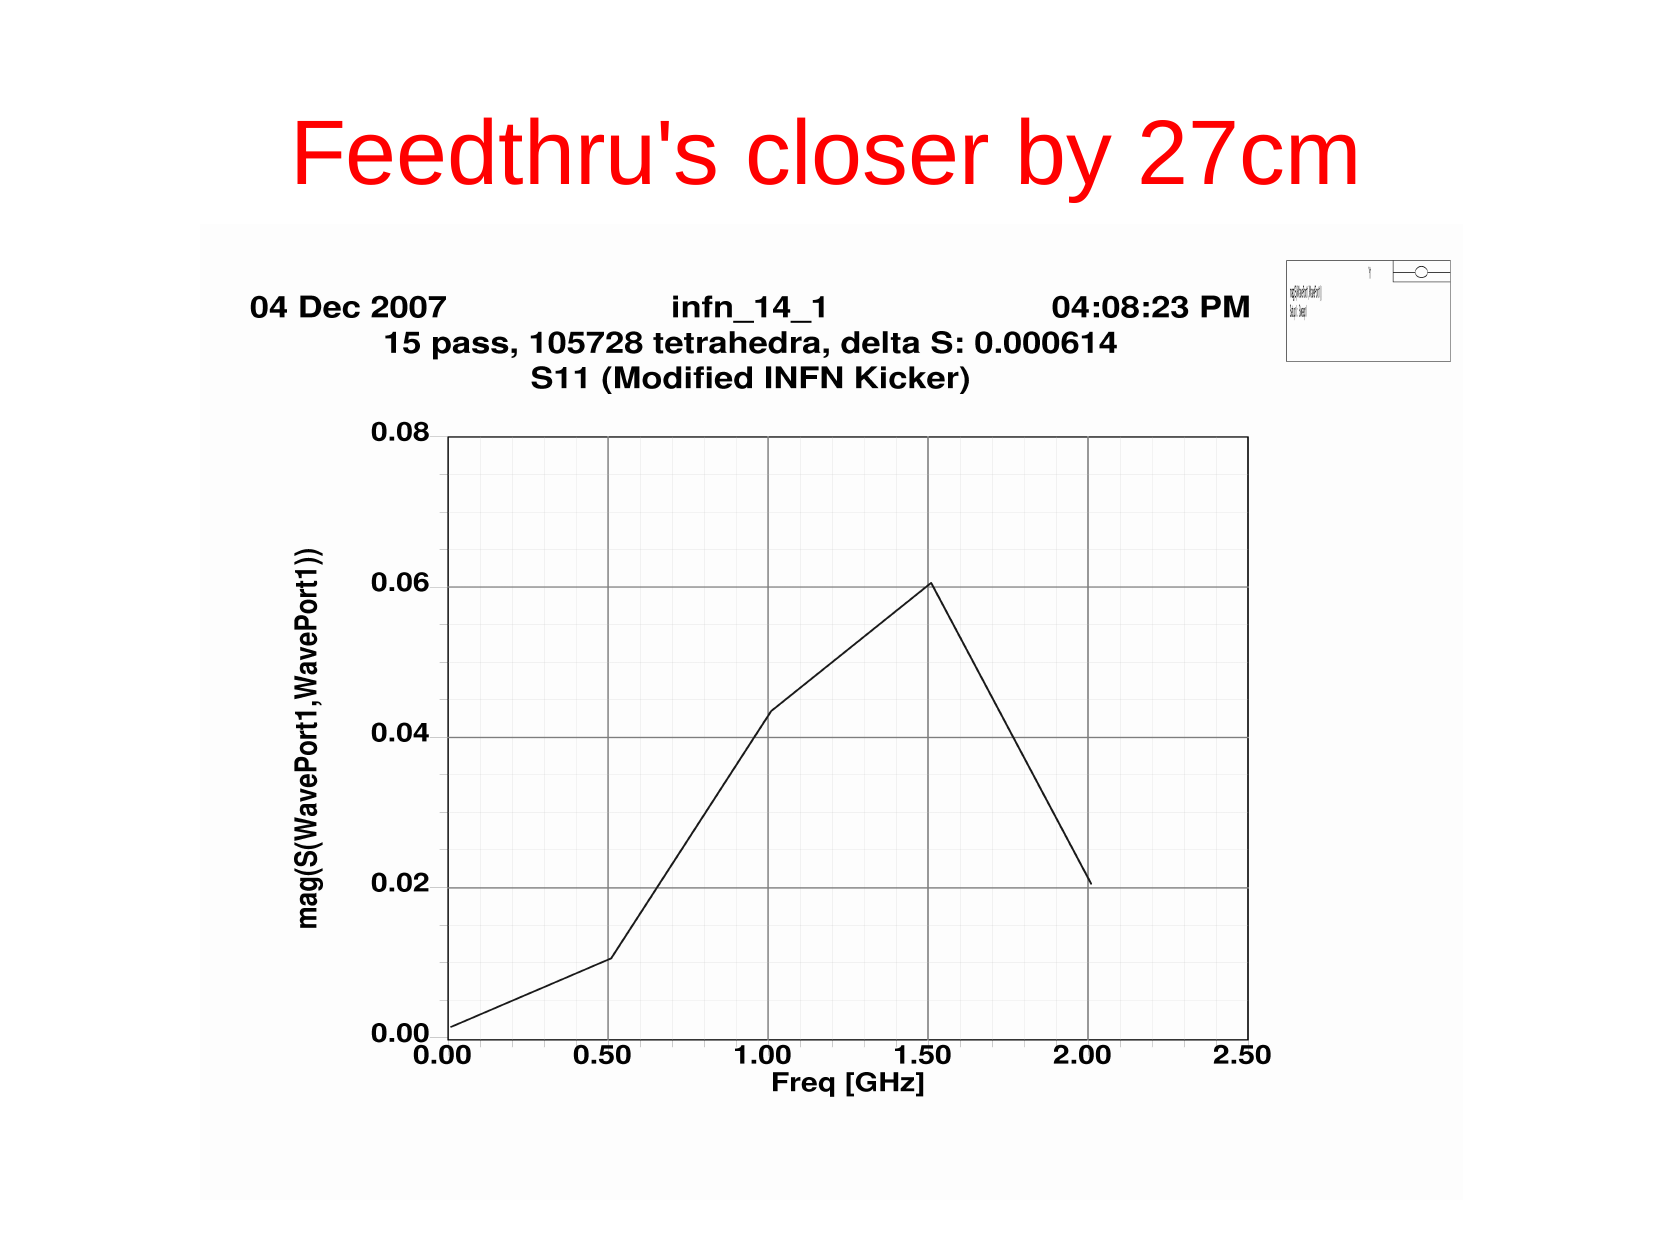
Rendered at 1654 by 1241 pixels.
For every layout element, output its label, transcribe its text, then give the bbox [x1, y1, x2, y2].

picture [200, 224, 1463, 1201]
title Feedthru's closer by 27cm [82, 56, 1571, 250]
